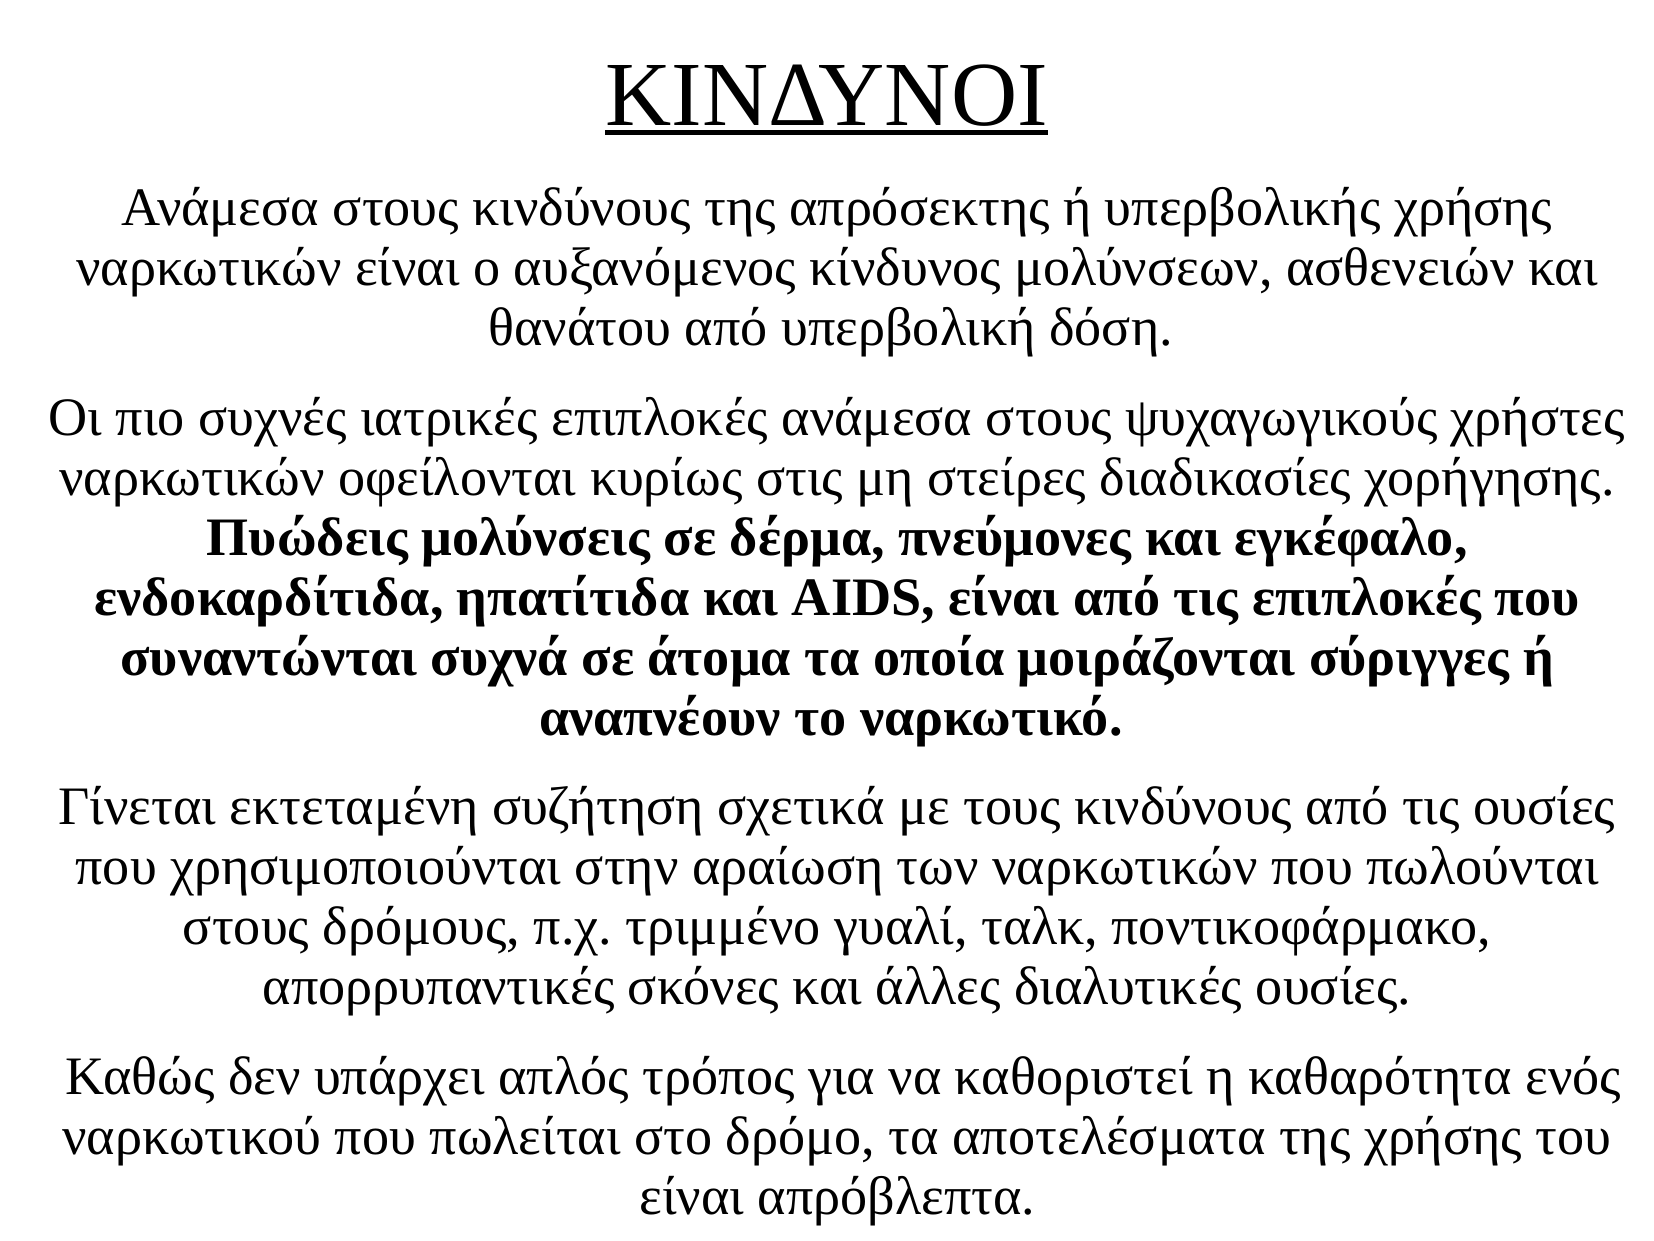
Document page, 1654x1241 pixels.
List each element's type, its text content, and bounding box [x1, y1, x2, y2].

list Ανάμεσα στους κινδύνους της απρόσεκτης ή υπερβολικής χρήσης ναρκωτικών είναι ο αυξανόμενος κίνδυνος μολύνσεων, ασθενειών και θανάτου από υπερβολική δόση. Οι πιο συχνές ιατρικές επιπλοκές ανάμεσα στους ψυχαγωγικούς χρήστες ναρκωτικών οφείλονται κυρίως στις μη στείρες διαδικασίες χορήγησης. Πυώδεις μολύνσεις σε δέρμα, πνεύμονες και εγκέφαλο, ενδοκαρδίτιδα, ηπατίτιδα και AIDS, είναι από τις επιπλοκές που συναντώνται συχνά σε άτομα τα οποία μοιράζονται σύριγγες ή αναπνέουν το ναρκωτικό. Γίνεται εκτεταμένη συζήτηση σχετικά με τους κινδύνους από τις ουσίες που χρησιμοποιούνται στην αραίωση των ναρκωτικών που πωλούνται στους δρόμους, π.χ. τριμμένο γυαλί, ταλκ, ποντικοφάρμακο, απορρυπαντικές σκόνες και άλλες διαλυτικές ουσίες. Καθώς δεν υπάρχει απλός τρόπος για να καθοριστεί η καθαρότητα ενός ναρκωτικού που πωλείται στο δρόμο, τα αποτελέσματα της χρήσης του είναι απρόβλεπτα. [37, 177, 1639, 1241]
title ΚΙΝΔΥΝΟΙ [82, 43, 1571, 145]
